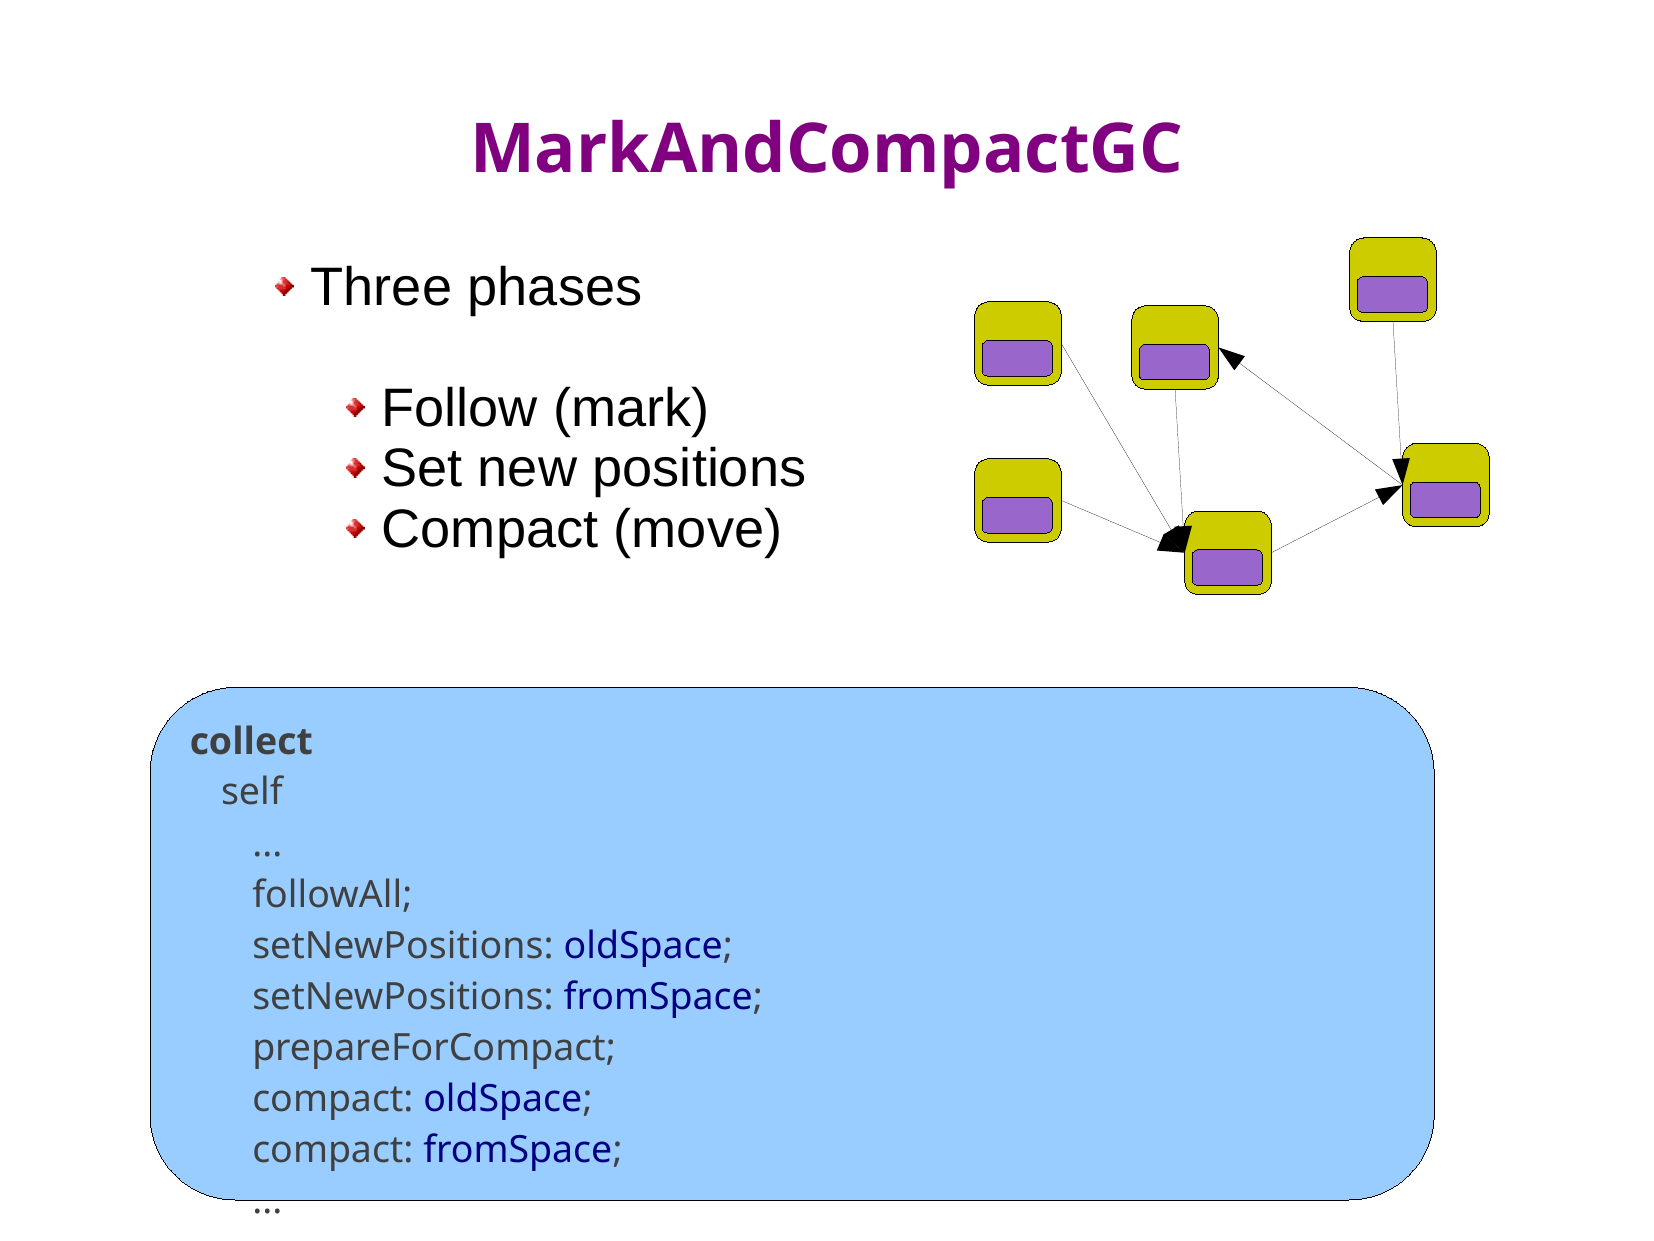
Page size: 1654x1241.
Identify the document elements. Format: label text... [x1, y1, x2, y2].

text_box [974, 458, 1062, 543]
text_box [1402, 443, 1490, 527]
text_box MarkAndCompactGC [143, 91, 1511, 209]
text_box [1349, 237, 1437, 322]
text_box [1184, 511, 1272, 595]
text_box Three phases Follow (mark) Set new positions Compact (move) [225, 248, 1126, 567]
text_box [1131, 305, 1219, 390]
text_box [974, 301, 1062, 386]
text_box collect self ... followAll; setNewPositions: oldSpace; setNewPositions: fromSpace; prepareForCompact; compact: oldSpace; compact: fromSpace; ... [150, 687, 1435, 1201]
